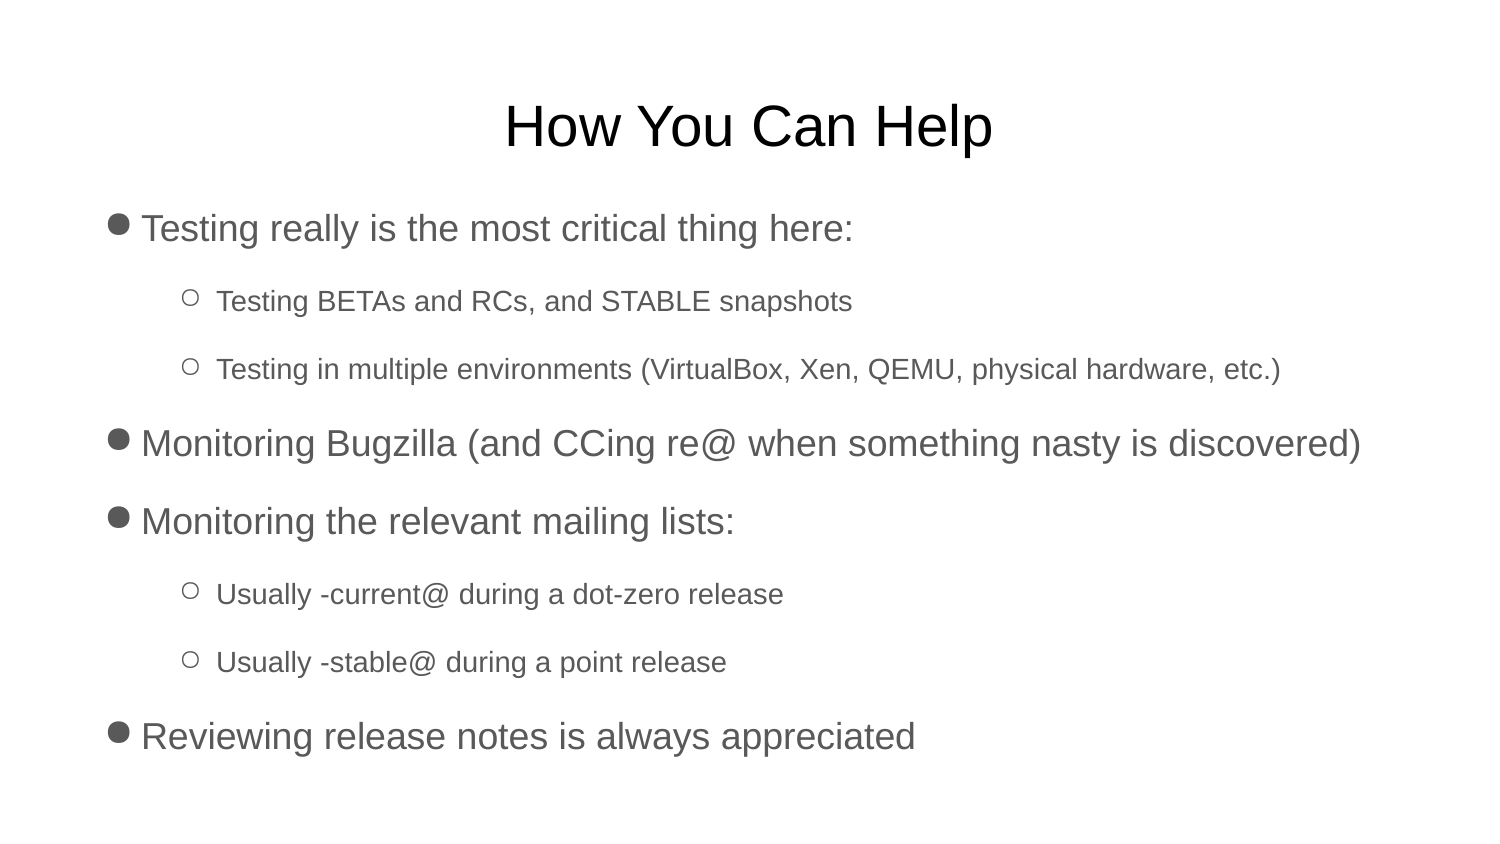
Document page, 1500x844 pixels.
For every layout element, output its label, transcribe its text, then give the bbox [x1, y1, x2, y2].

list Testing really is the most critical thing here: Testing BETAs and RCs, and STABLE snapshots Testing in multiple environments (VirtualBox, Xen, QEMU, physical hardware, etc.) Monitoring Bugzilla (and CCing re@ when something nasty is discovered) Monitoring the relevant mailing lists: Usually -current@ during a dot-zero release Usually -stable@ during a point release Reviewing release notes is always appreciated [51, 189, 1449, 750]
title How You Can Help [51, 72, 1449, 167]
